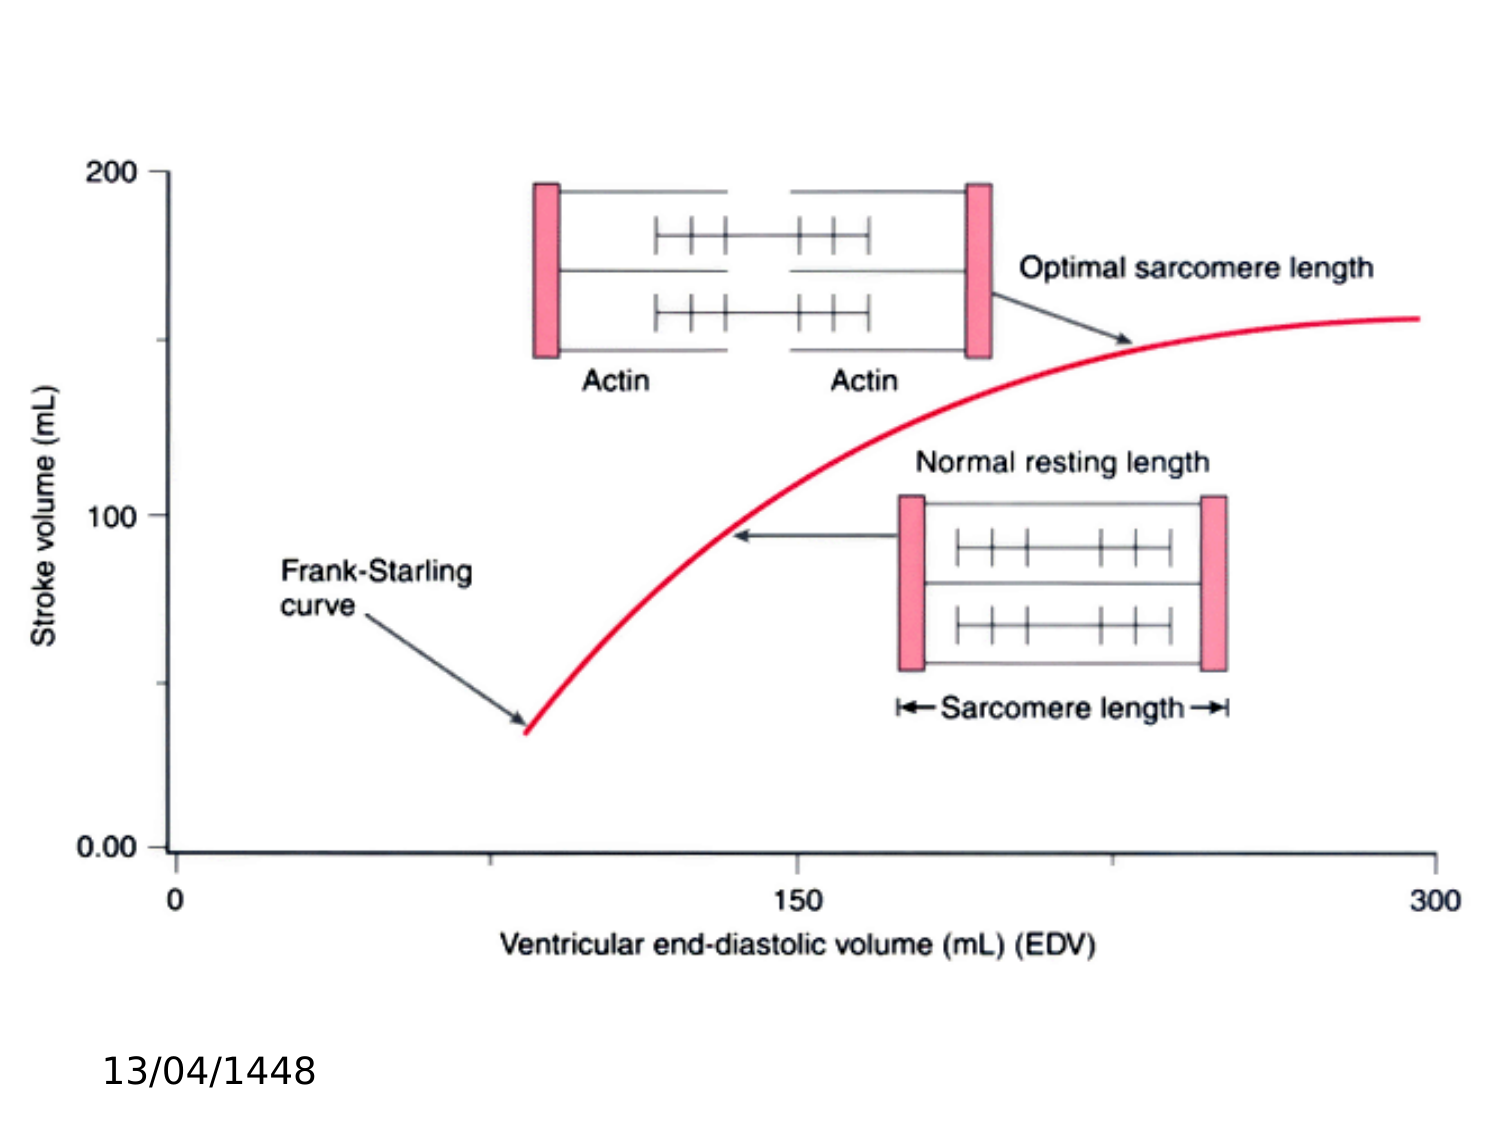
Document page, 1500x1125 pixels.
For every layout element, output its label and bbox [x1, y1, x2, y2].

picture [20, 149, 1475, 975]
